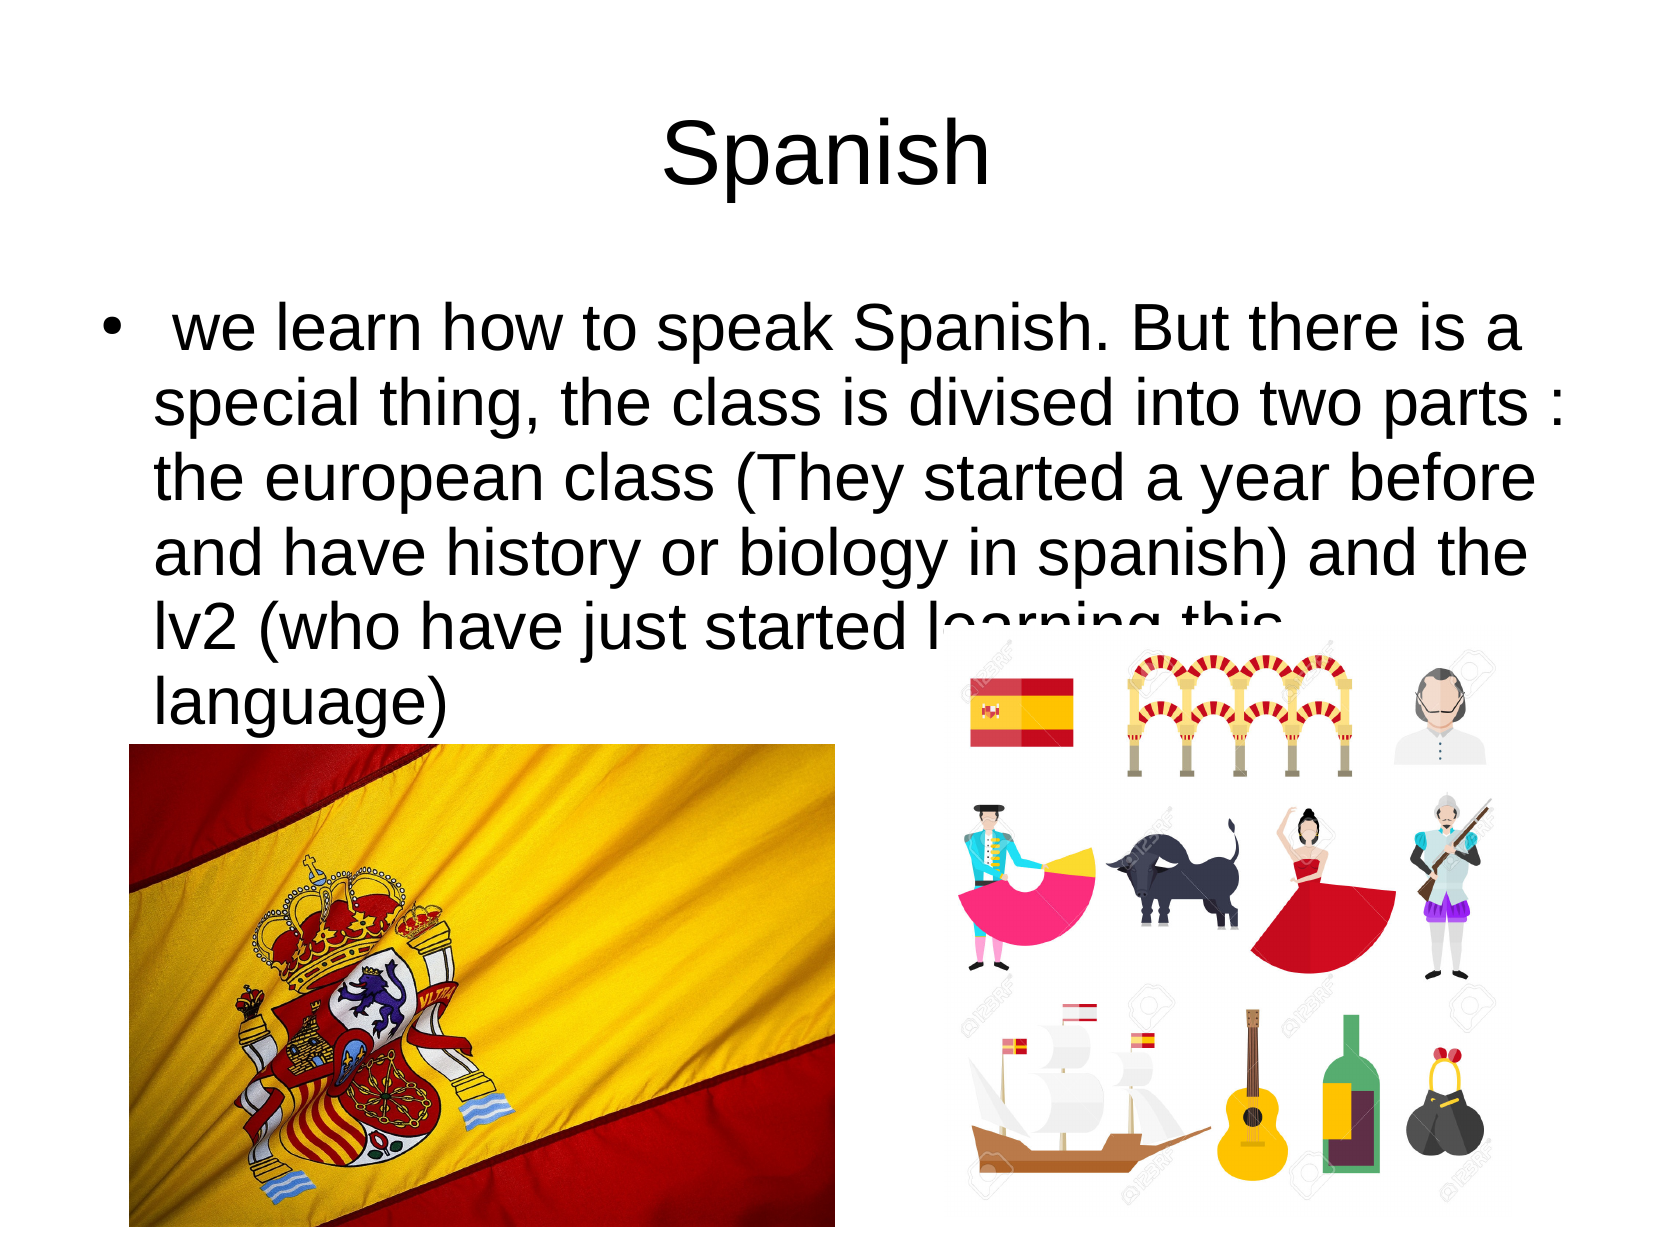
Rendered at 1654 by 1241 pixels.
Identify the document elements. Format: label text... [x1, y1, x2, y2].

picture [129, 744, 835, 1227]
title Spanish [82, 49, 1571, 257]
picture [944, 625, 1512, 1217]
list we learn how to speak Spanish. But there is a special thing, the class is divised into two parts : the european class (They started a year before and have history or biology in spanish) and the lv2 (who have just started learning this language) [82, 290, 1571, 1109]
